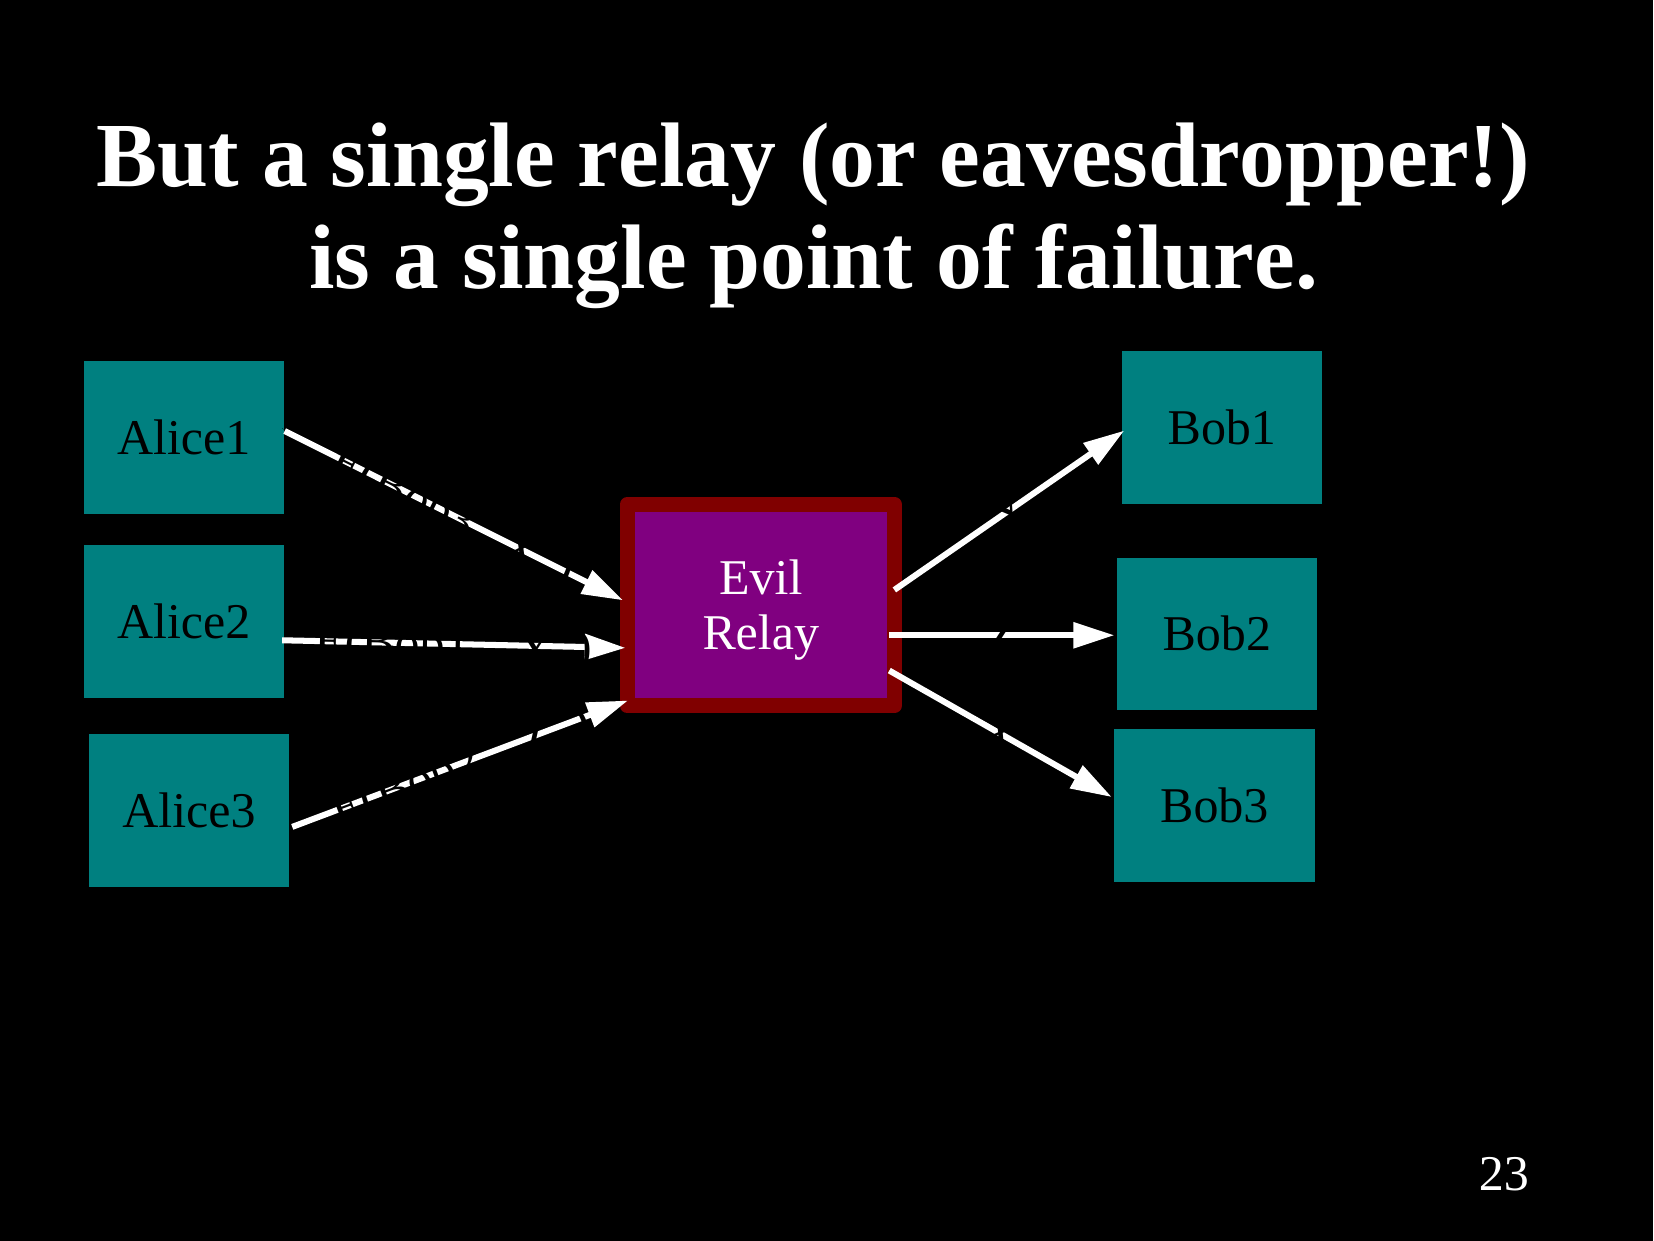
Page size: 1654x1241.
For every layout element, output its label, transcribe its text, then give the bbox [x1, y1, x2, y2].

text_box Alice3 [88, 733, 290, 888]
text_box Bob2 [1116, 557, 1318, 711]
text_box Alice2 [83, 544, 285, 699]
text_box Bob1 [1121, 350, 1323, 505]
text_box Alice1 [83, 360, 285, 515]
text_box Evil Relay [627, 504, 895, 706]
text_box Bob3 [1113, 728, 1316, 883]
title But a single relay (or eavesdropper!) is a single point of failure. [96, 86, 1534, 327]
